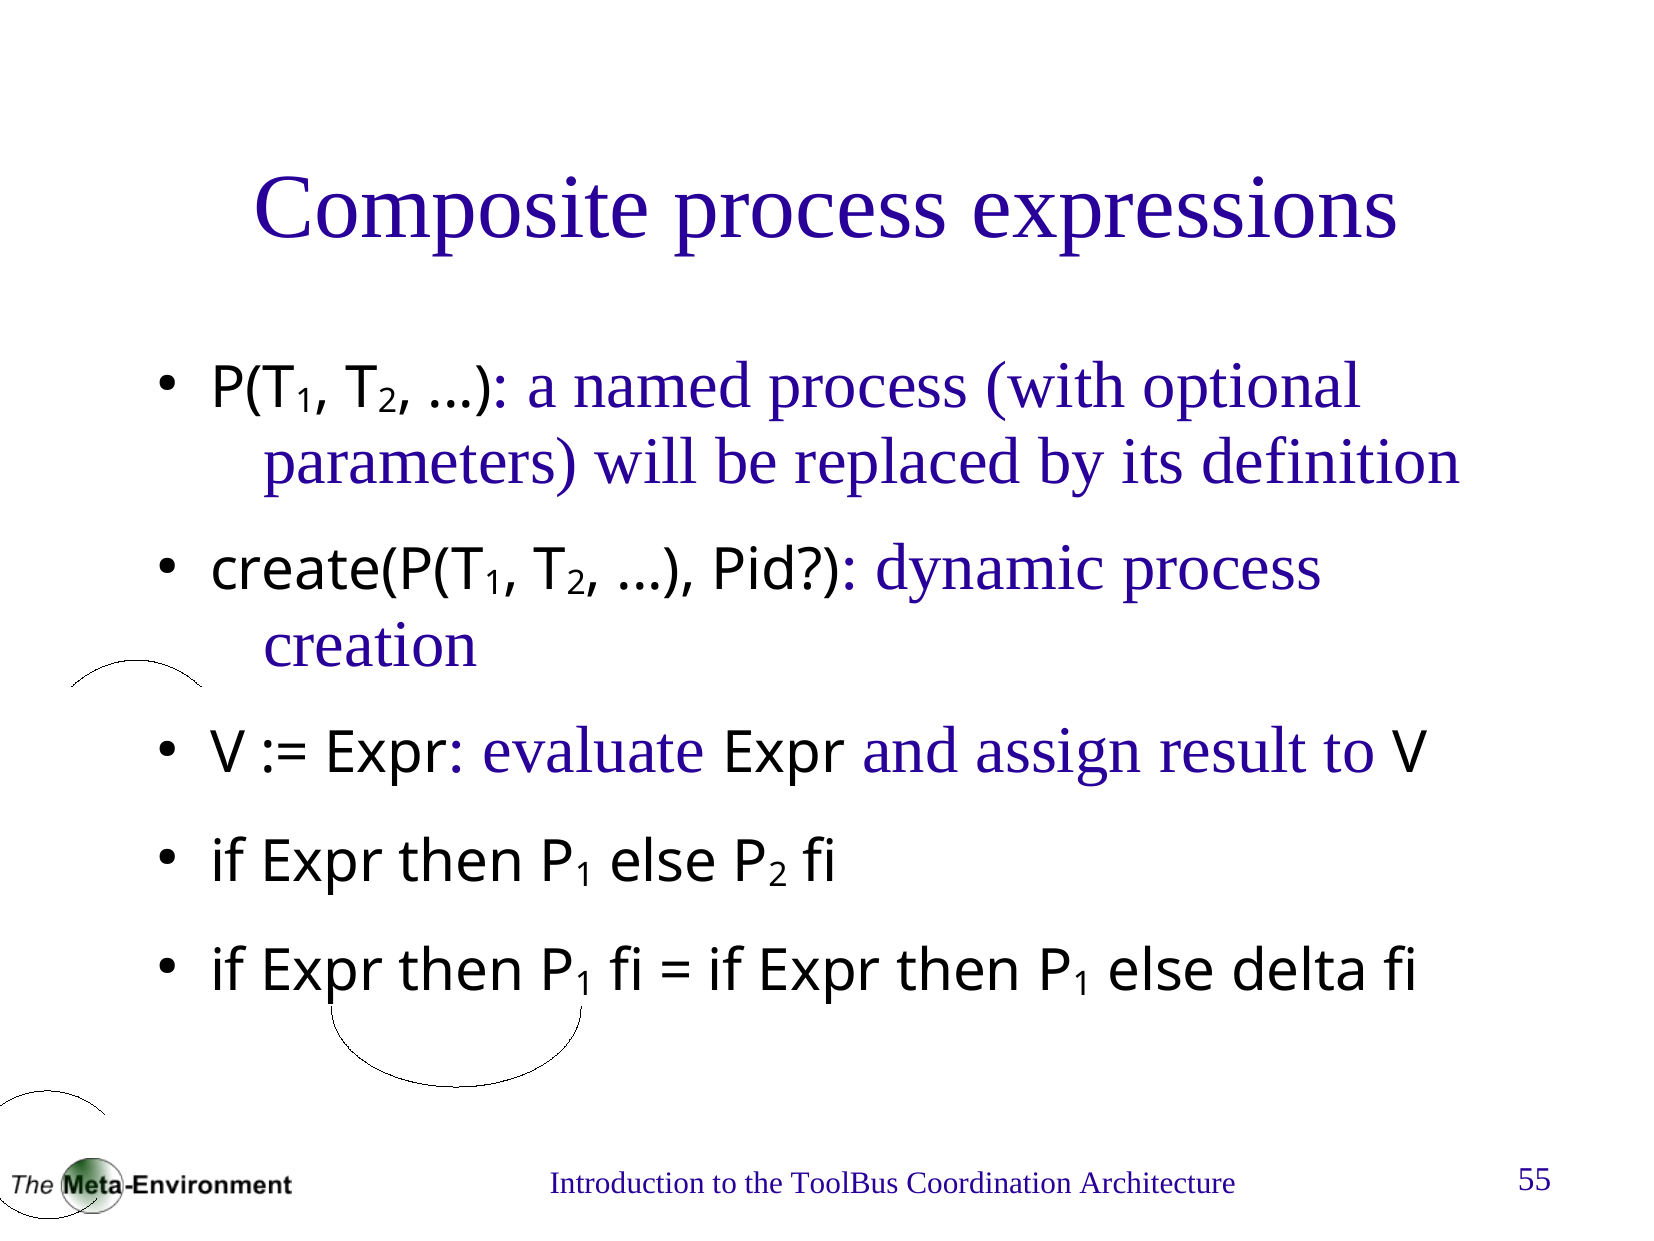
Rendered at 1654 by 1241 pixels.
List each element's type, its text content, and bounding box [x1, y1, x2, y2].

title Composite process expressions [121, 102, 1534, 311]
picture [12, 1158, 292, 1214]
list P(T1, T2, ...): a named process (with optional parameters) will be replaced by its definition create(P(T1, T2, ...), Pid?): dynamic process creation V := Expr: evaluate Expr and assign result to V if Expr then P1 else P2 fi if Expr then P1 fi = if Expr then P1 else delta fi [121, 344, 1534, 1127]
